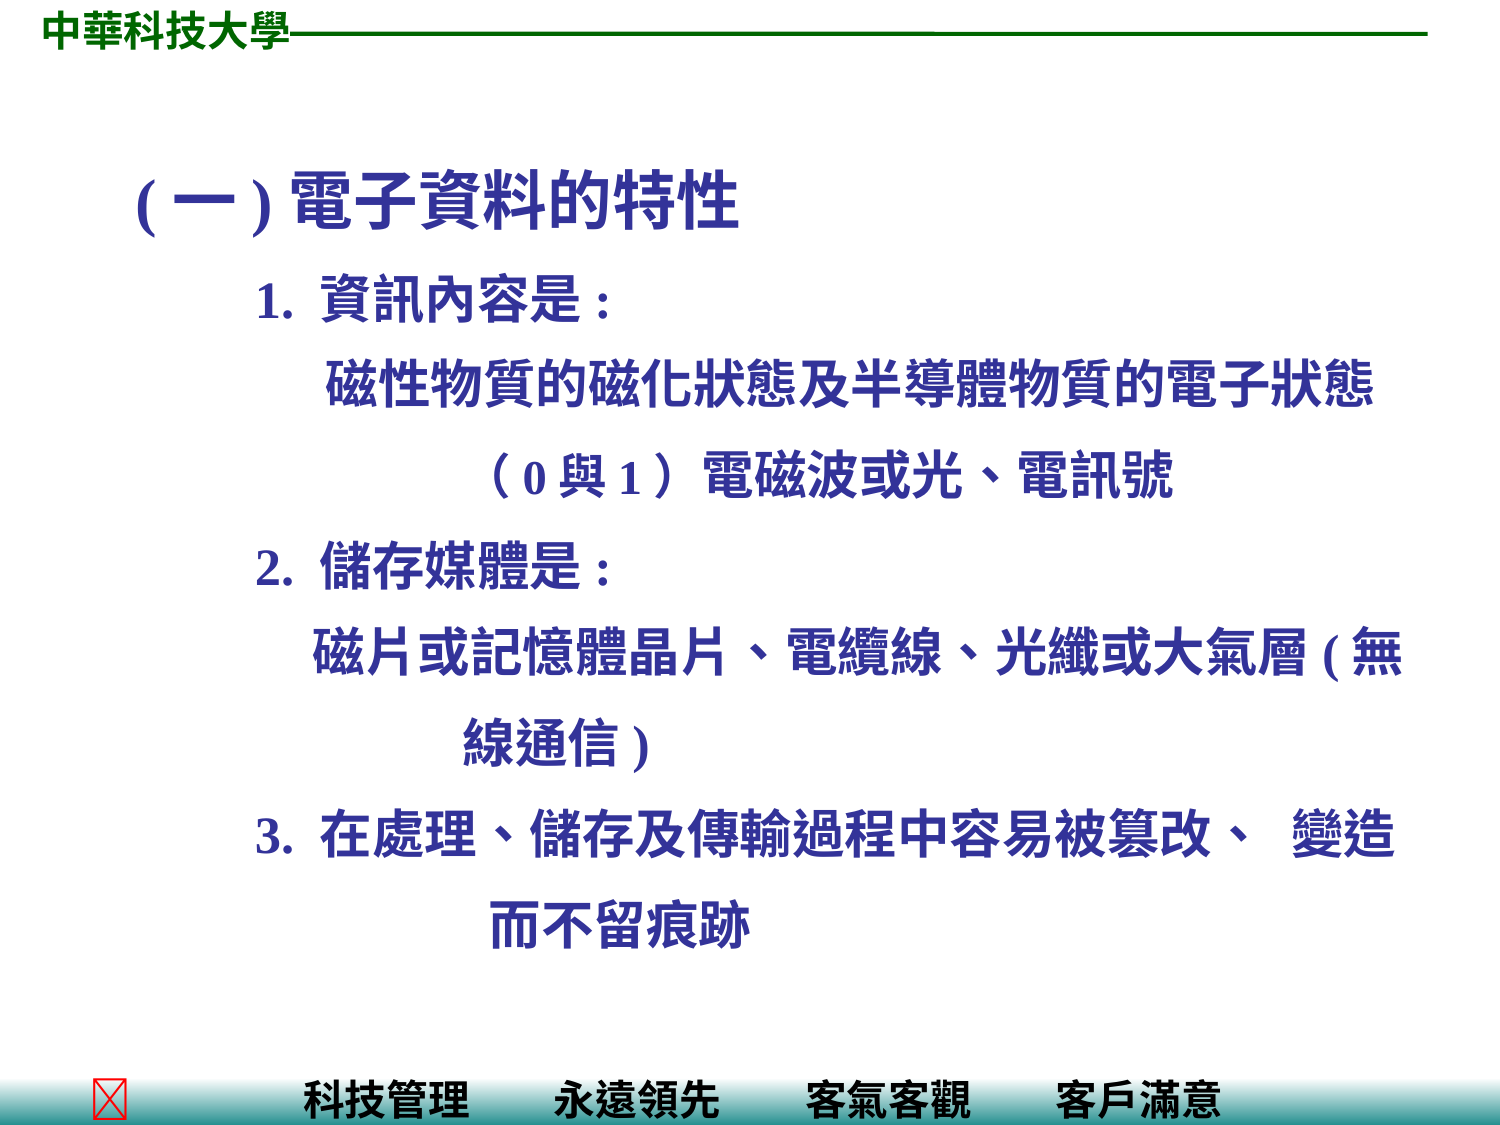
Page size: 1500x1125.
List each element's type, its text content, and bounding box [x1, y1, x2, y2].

list (一)電子資料的特性 1. 資訊內容是: 磁性物質的磁化狀態及半導體物質的電子狀態 （0與1）電磁波或光、電訊號 2. 儲存媒體是: 磁片或記憶體晶片、電纜線、光纖或大氣層(無 線通信) 3. 在處理、儲存及傳輸過程中容易被篡改、 變造 而不留痕跡 [75, 125, 1426, 1038]
